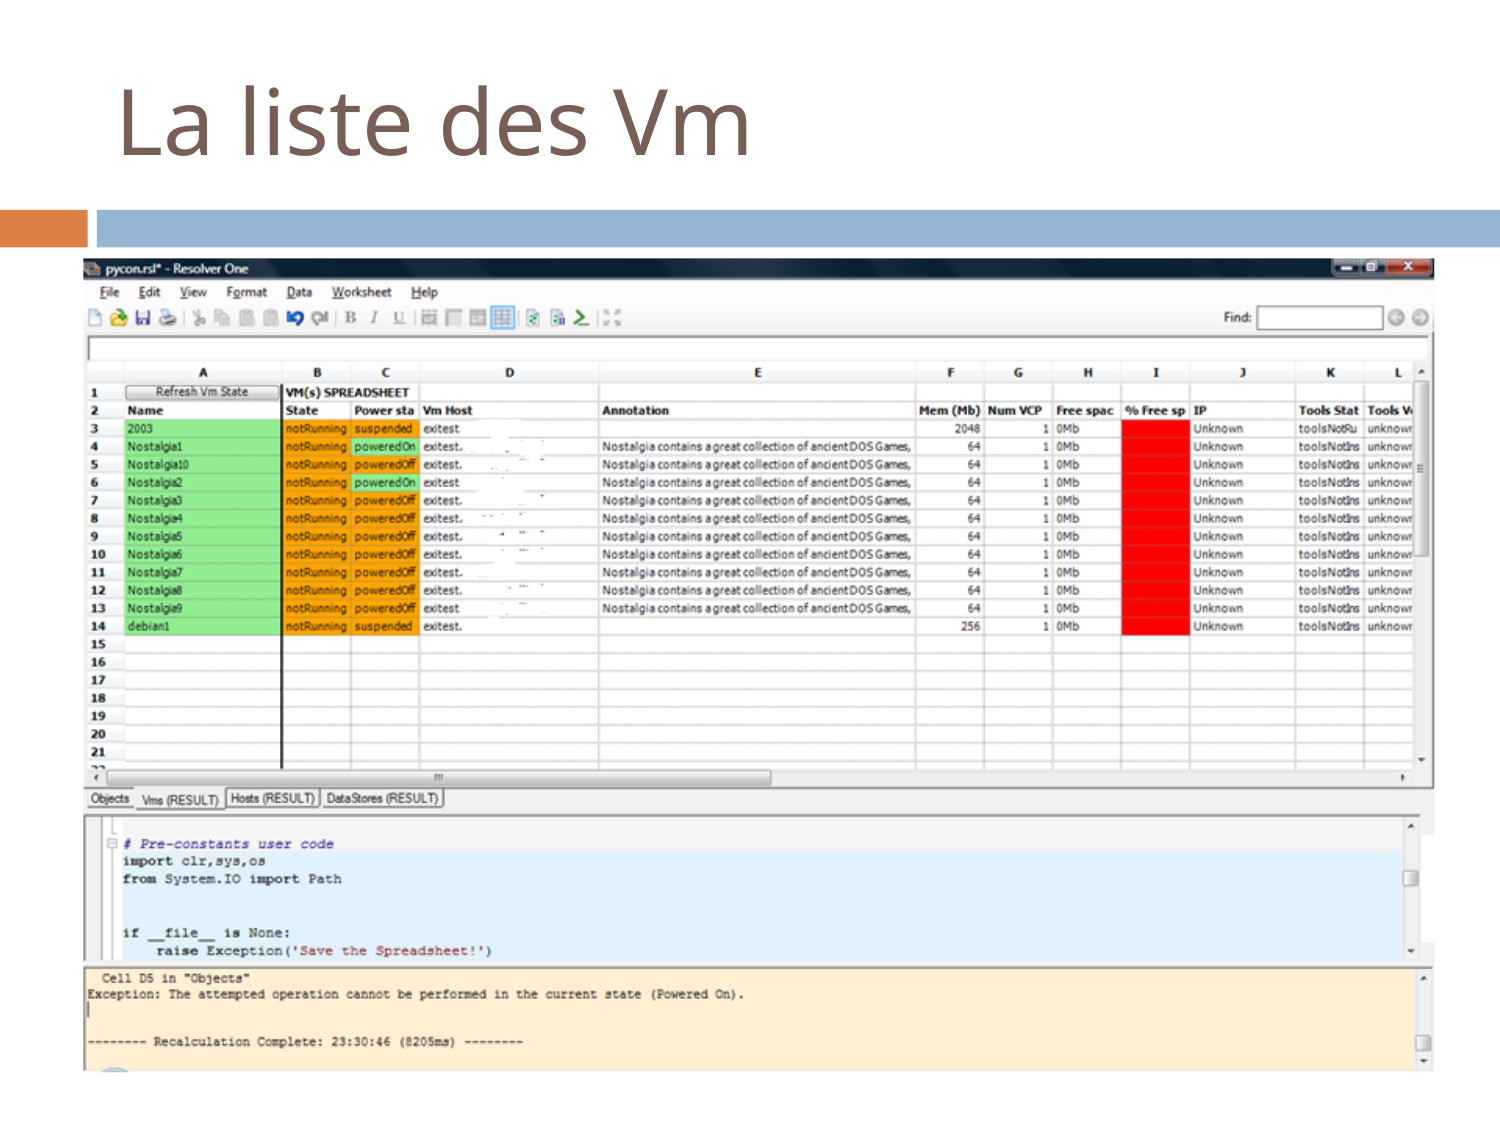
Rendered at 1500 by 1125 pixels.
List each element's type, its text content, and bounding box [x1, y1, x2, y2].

title La liste des Vm [100, 37, 1438, 201]
picture [82, 257, 1436, 1074]
